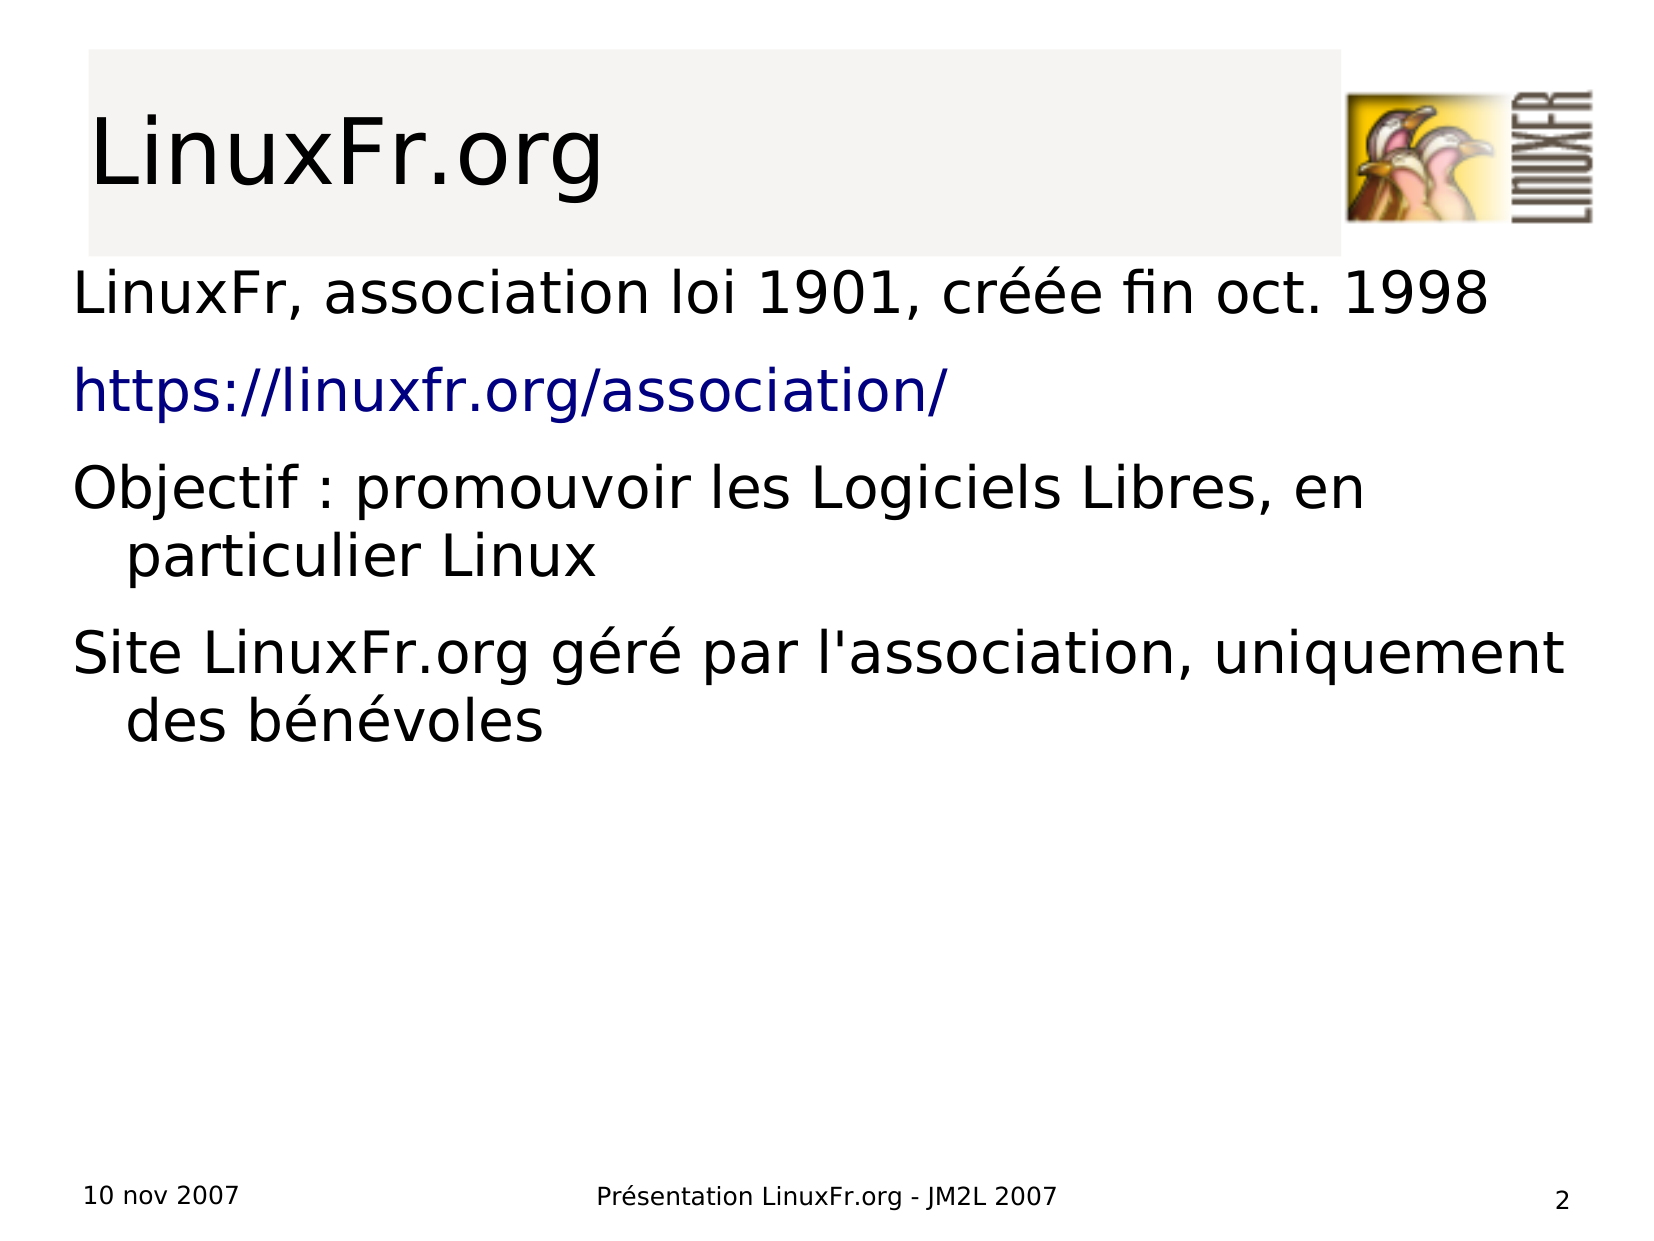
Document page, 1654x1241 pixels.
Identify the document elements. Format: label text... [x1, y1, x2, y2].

title LinuxFr.org [88, 49, 1342, 257]
picture [1342, 88, 1601, 229]
list LinuxFr, association loi 1901, créée fin oct. 1998 https://linuxfr.org/association/ Objectif : promouvoir les Logiciels Libres, en particulier Linux Site LinuxFr.org géré par l'association, uniquement des bénévoles [54, 259, 1628, 1103]
